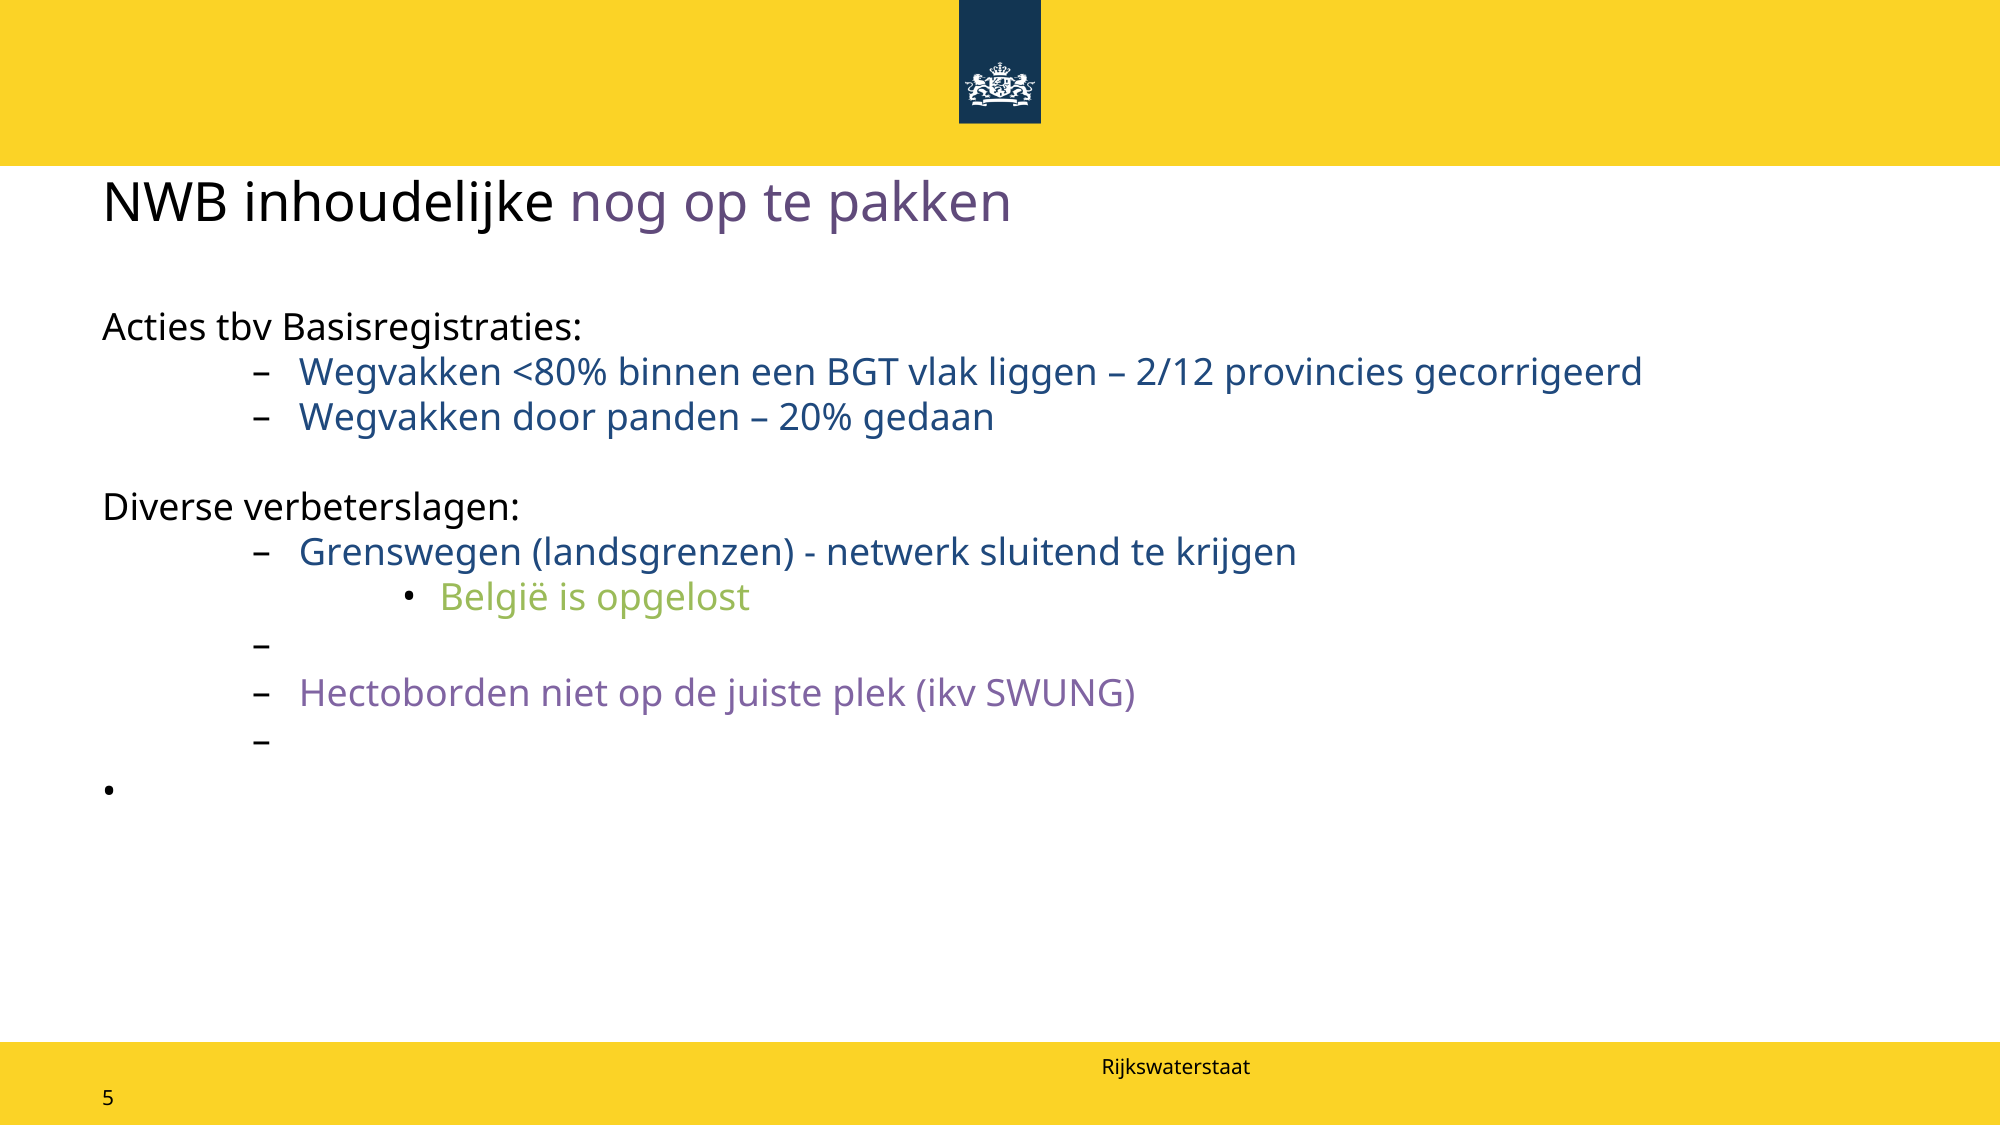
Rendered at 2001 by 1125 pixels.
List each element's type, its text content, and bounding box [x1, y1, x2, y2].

title NWB inhoudelijke nog op te pakken [102, 162, 1940, 244]
list Acties tbv Basisregistraties: Wegvakken <80% binnen een BGT vlak liggen – 2/12 provincies gecorrigeerd Wegvakken door panden – 20% gedaan Diverse verbeterslagen: Grenswegen (landsgrenzen) - netwerk sluitend te krijgen België is opgelost Hectoborden niet op de juiste plek (ikv SWUNG) [102, 302, 1940, 1019]
text_box 5 [102, 1084, 519, 1105]
